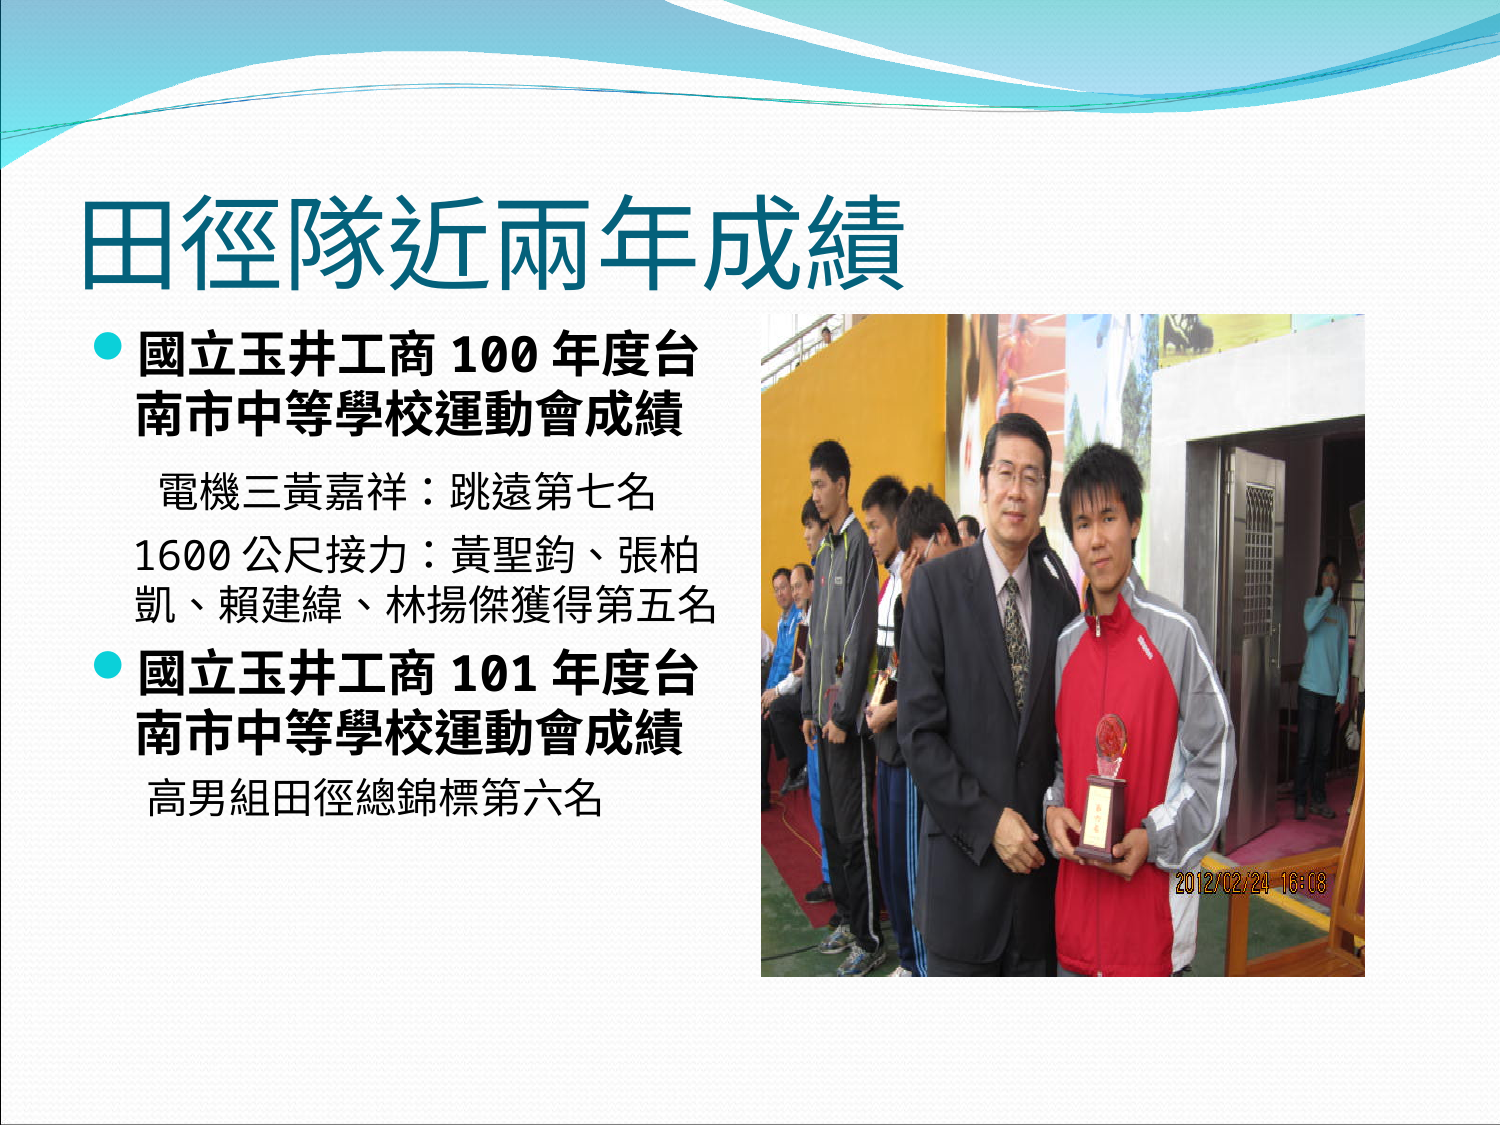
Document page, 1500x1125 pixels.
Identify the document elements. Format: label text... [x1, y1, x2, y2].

title 田徑隊近兩年成績 [75, 115, 1426, 304]
picture [0, 0, 1500, 1125]
list 國立玉井工商100年度台南市中等學校運動會成績 電機三黃嘉祥：跳遠第七名 1600公尺接力：黃聖鈞、張柏凱、賴建緯、林揚傑獲得第五名 國立玉井工商101年度台南市中等學校運動會成績 高男組田徑總錦標第六名 [75, 315, 738, 1043]
list [762, 315, 1426, 1043]
